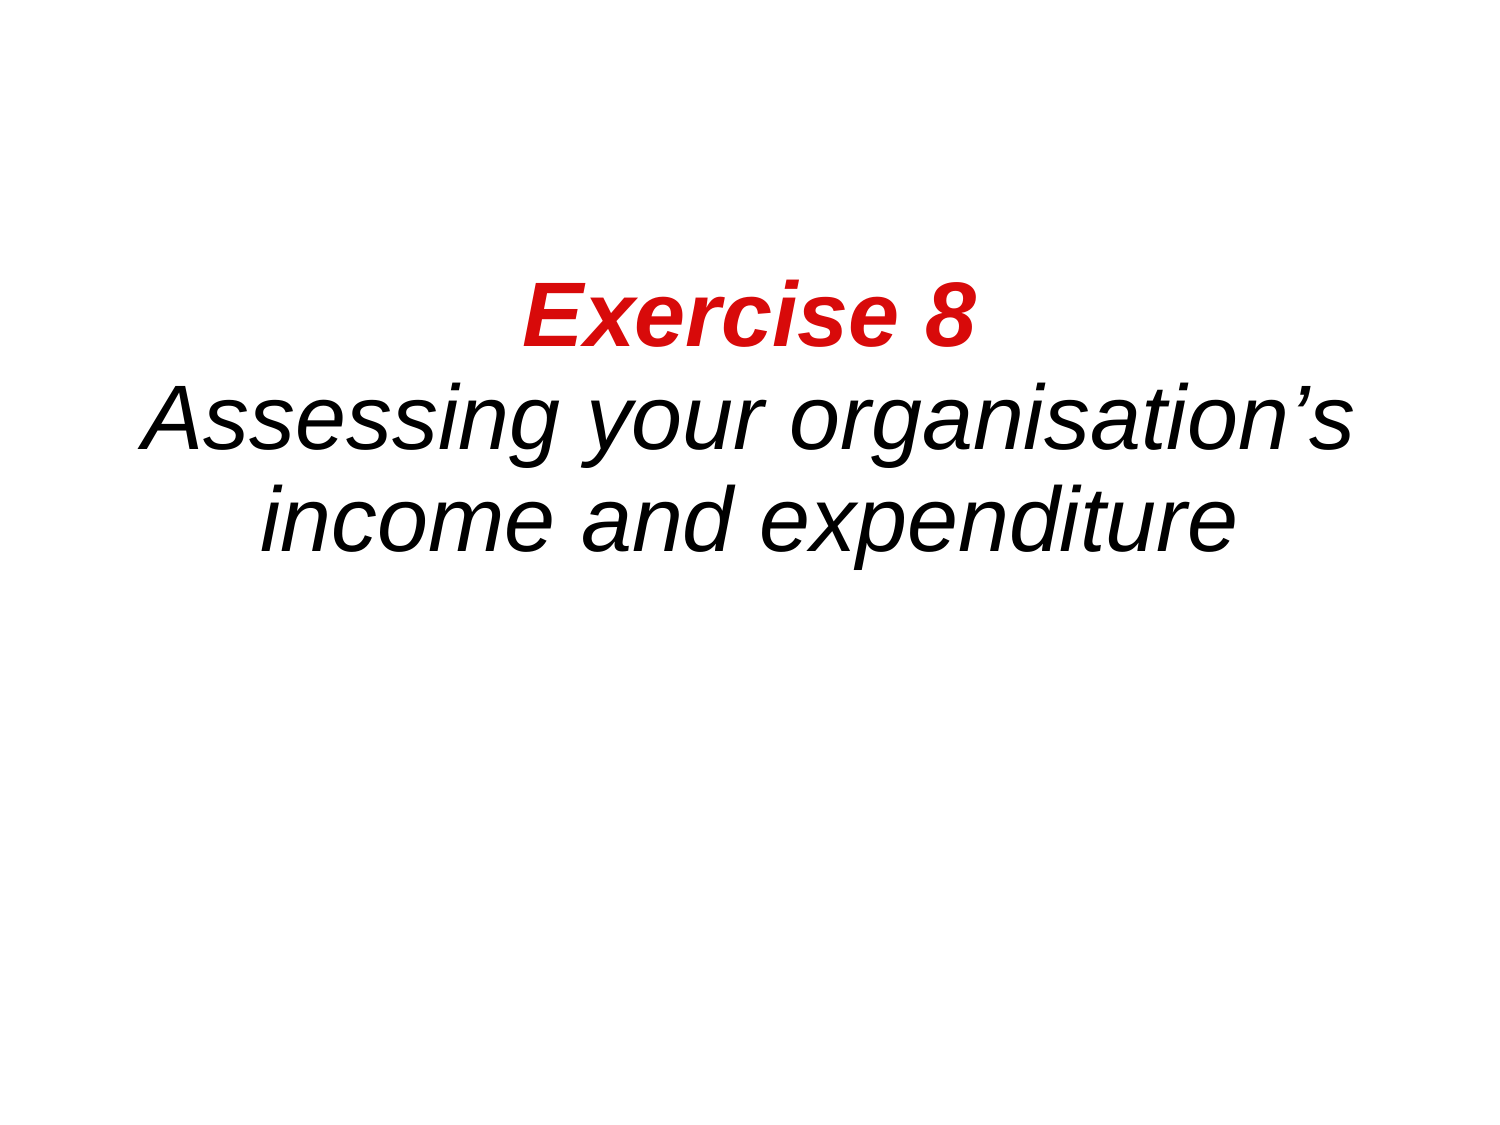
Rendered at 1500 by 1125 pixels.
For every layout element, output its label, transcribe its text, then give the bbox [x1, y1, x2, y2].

title Exercise 8 Assessing your organisation’s income and expenditure [112, 21, 1388, 917]
